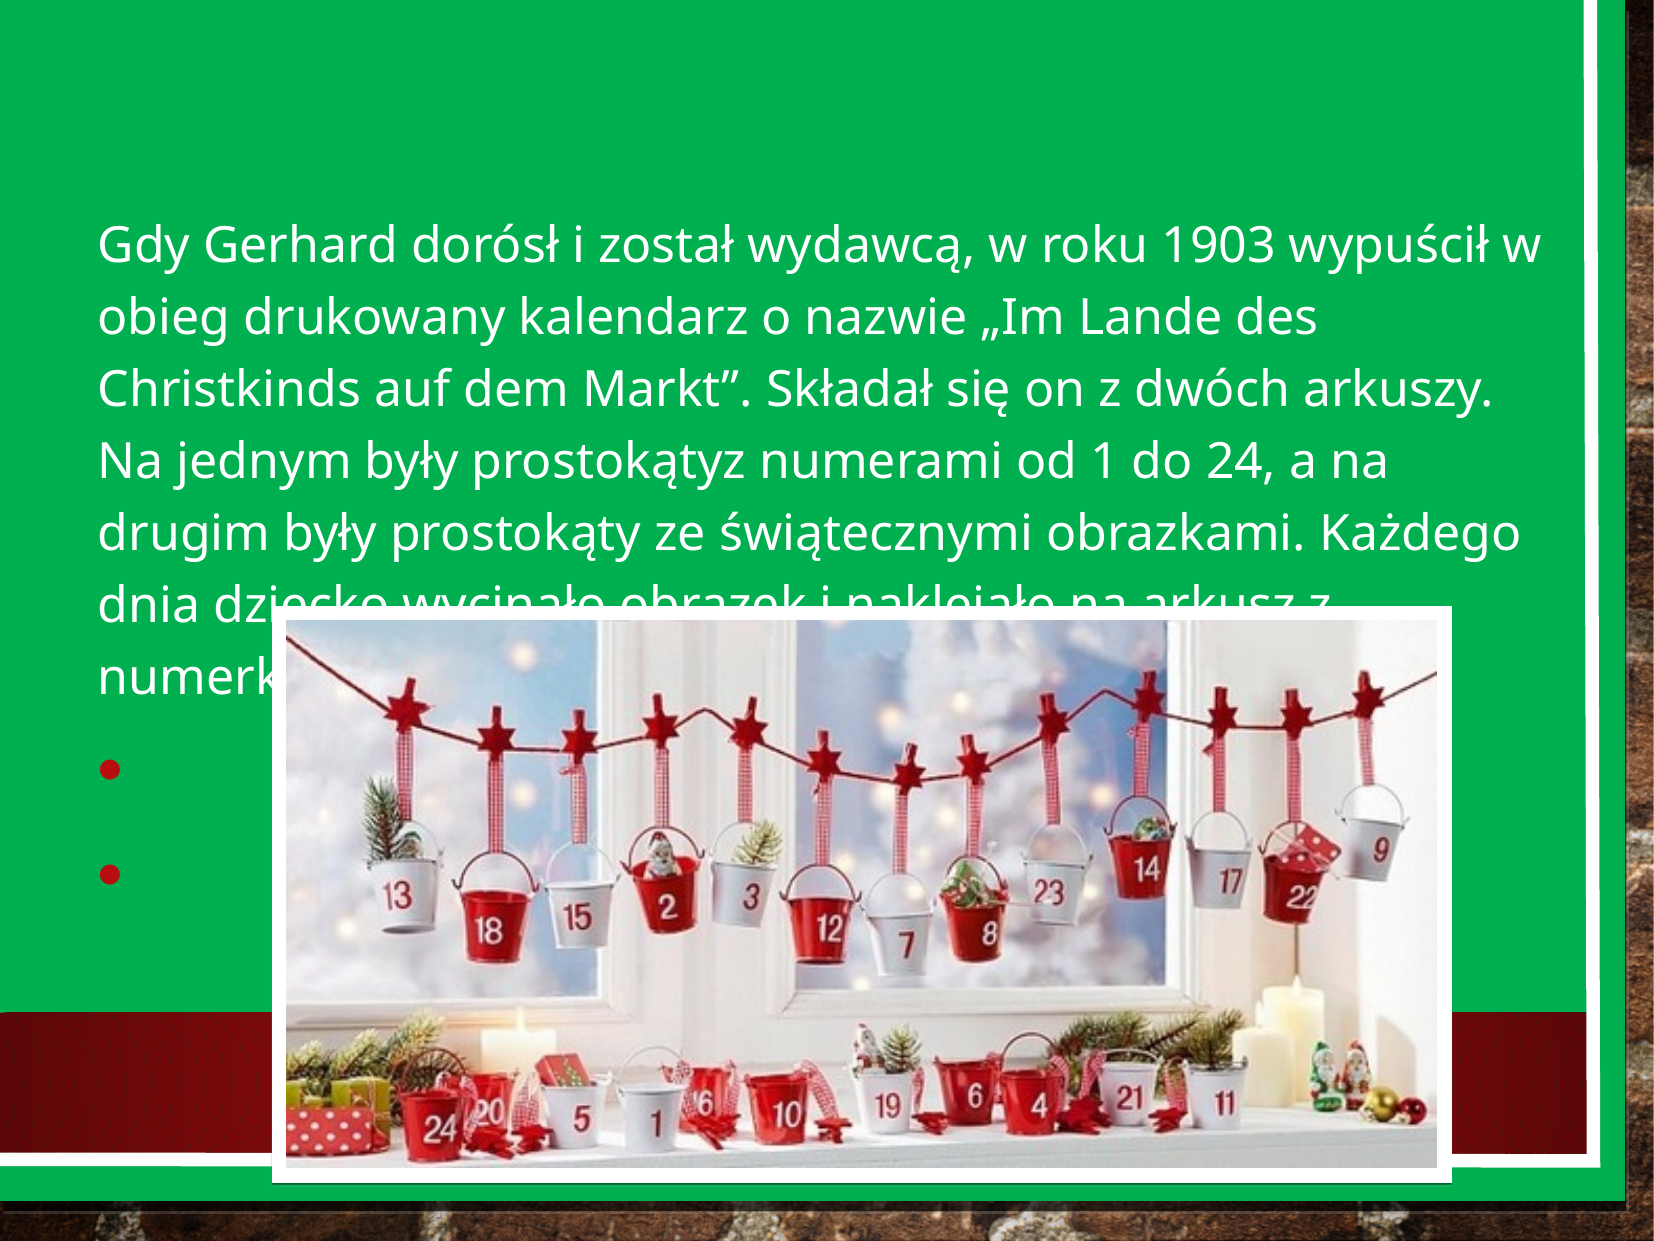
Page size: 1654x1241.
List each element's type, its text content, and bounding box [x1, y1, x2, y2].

picture [286, 620, 1438, 1169]
list Gdy Gerhard dorósł i został wydawcą, w roku 1903 wypuścił w obieg drukowany kalendarz o nazwie „Im Lande des Christkinds auf dem Markt”. Składał się on z dwóch arkuszy. Na jednym były prostokątyz numerami od 1 do 24, a na drugim były prostokąty ze świątecznymi obrazkami. Każdego dnia dziecko wycinało obrazek i naklejało na arkusz z numerkami. [82, 0, 1571, 819]
